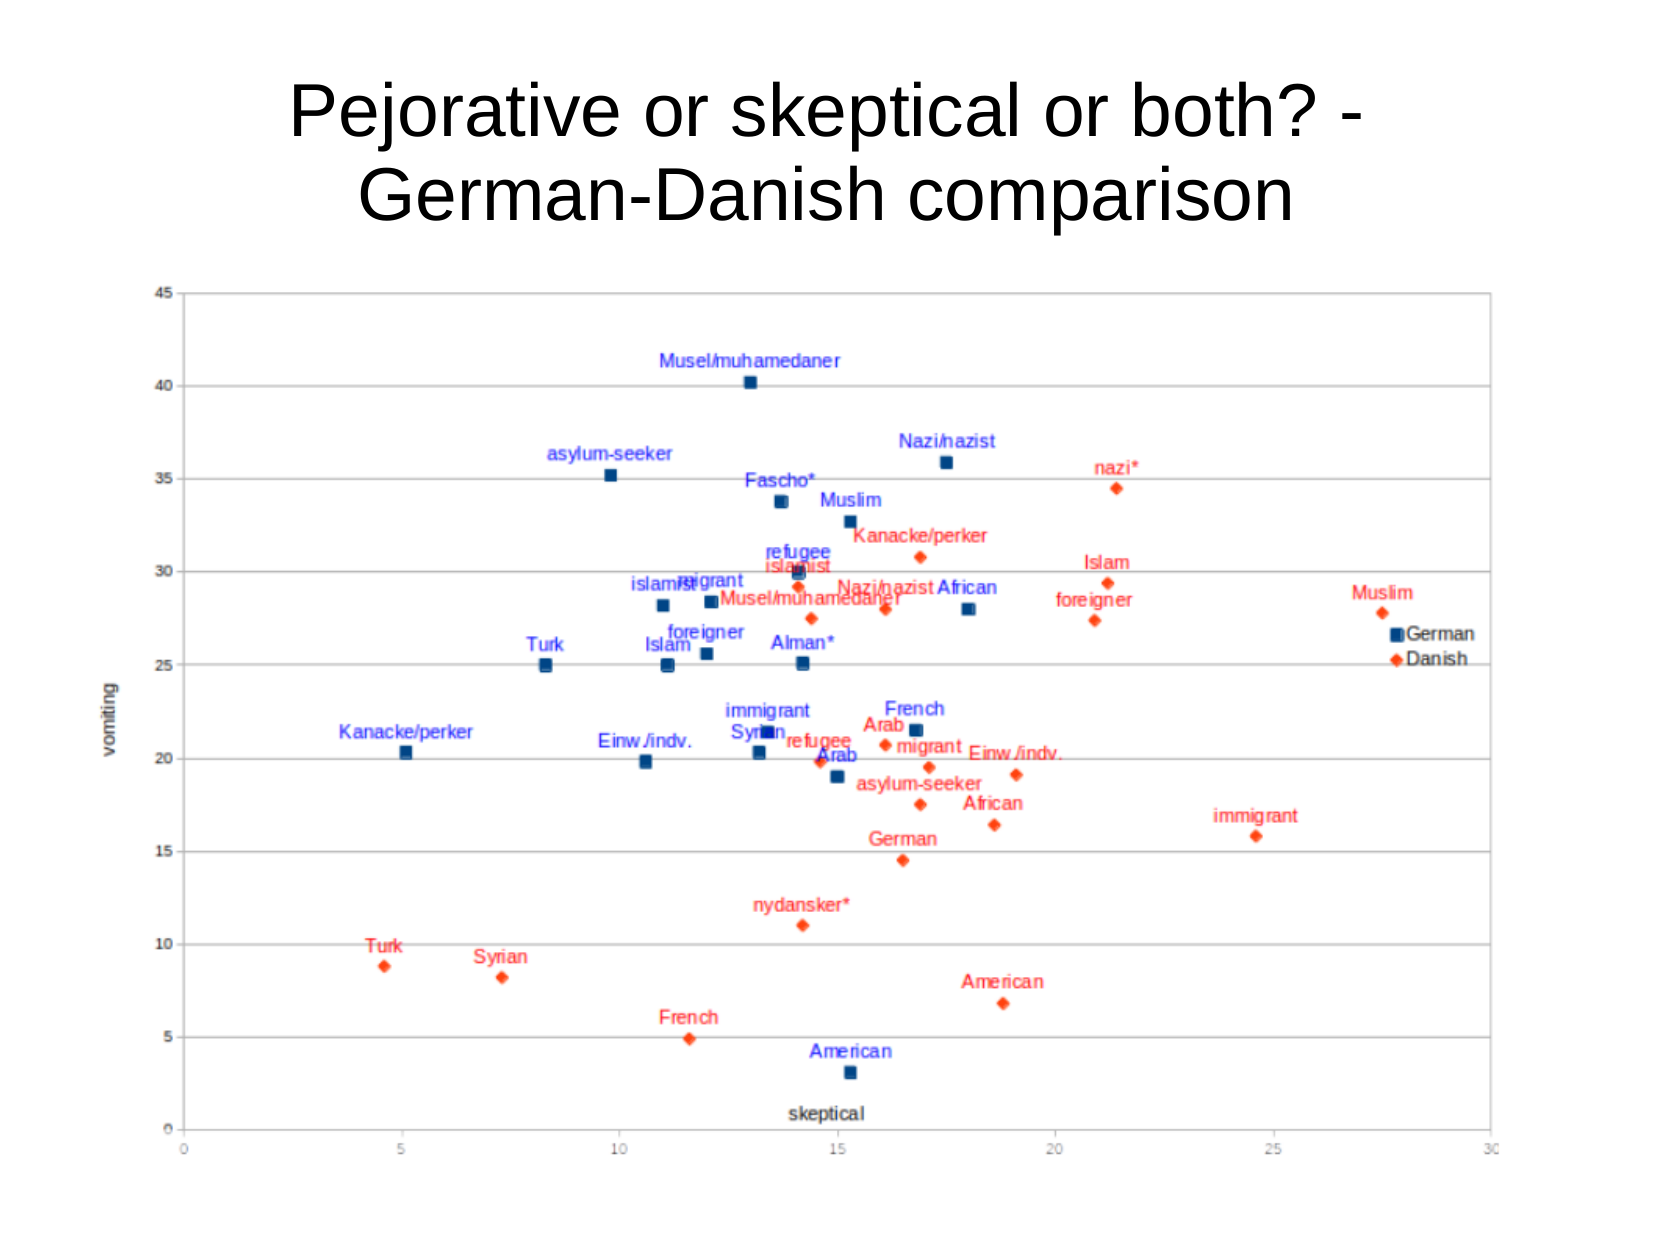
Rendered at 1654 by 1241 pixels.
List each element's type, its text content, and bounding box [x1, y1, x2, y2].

picture [90, 266, 1521, 1181]
title Pejorative or skeptical or both? - German-Danish comparison [82, 49, 1571, 257]
